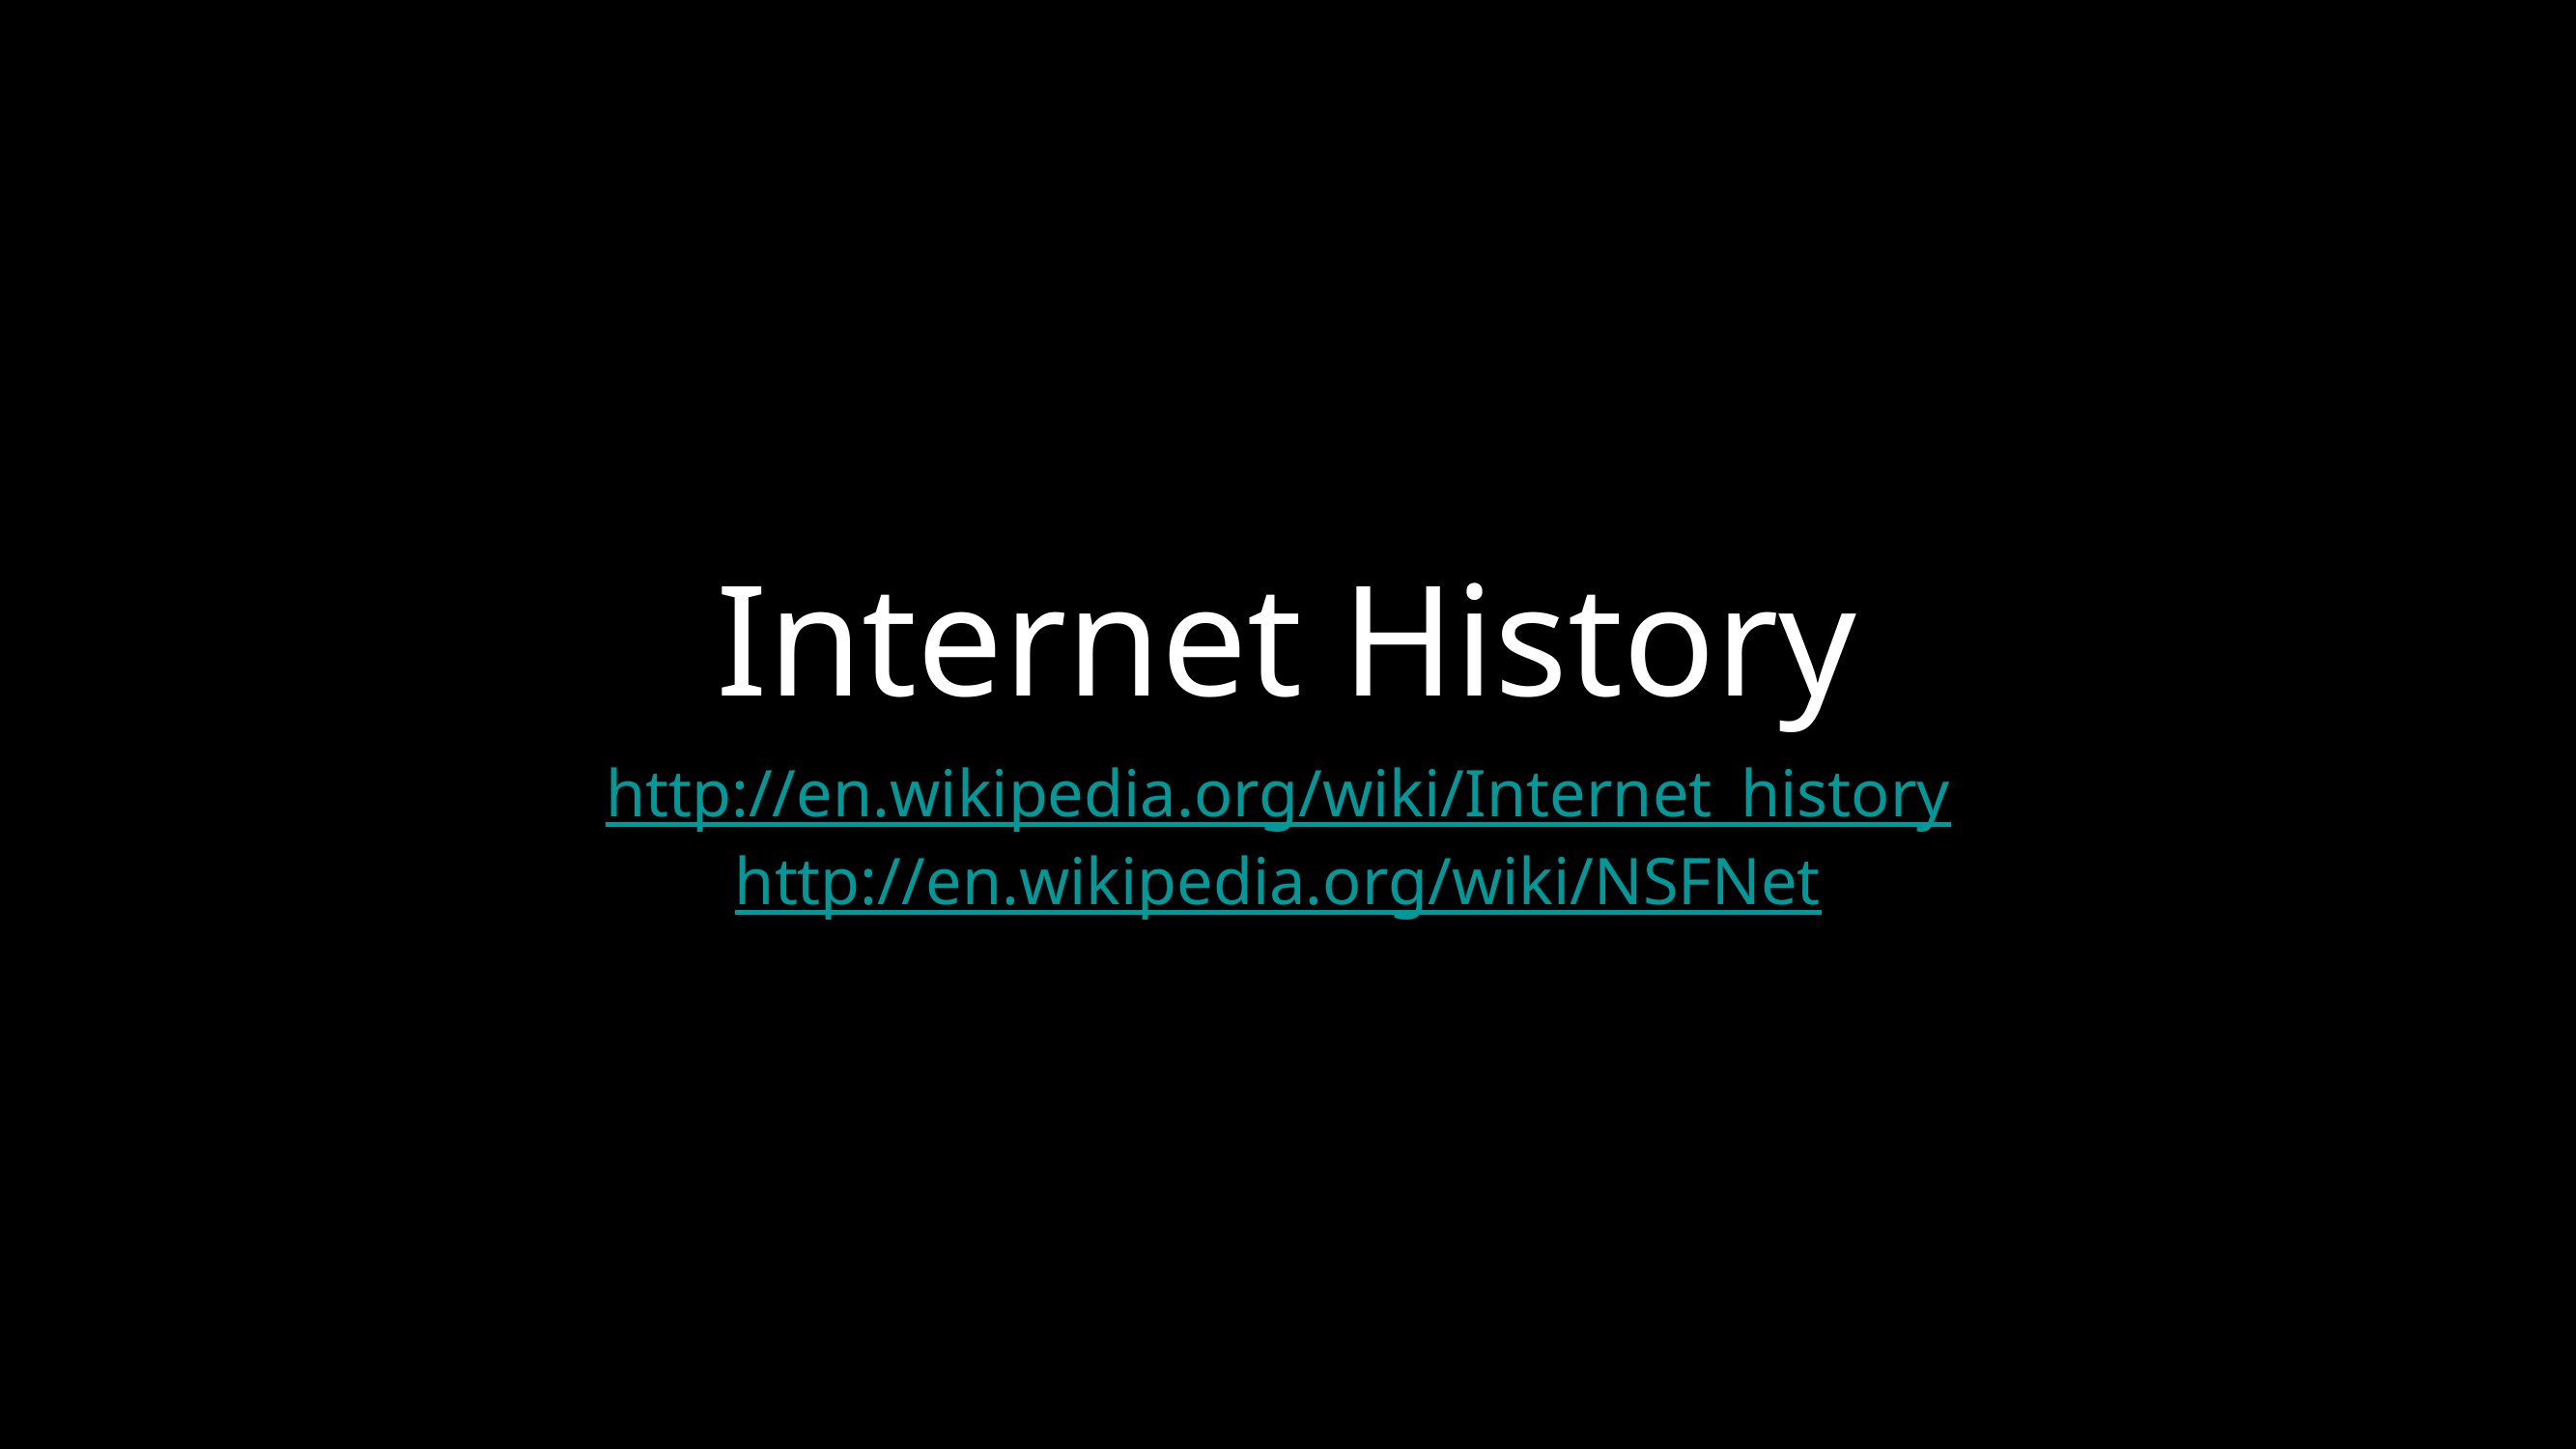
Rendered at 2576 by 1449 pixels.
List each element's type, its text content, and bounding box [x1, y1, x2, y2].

title Internet History [183, 243, 2392, 733]
list http://en.wikipedia.org/wiki/Internet_history http://en.wikipedia.org/wiki/NSFNet [183, 746, 2392, 914]
